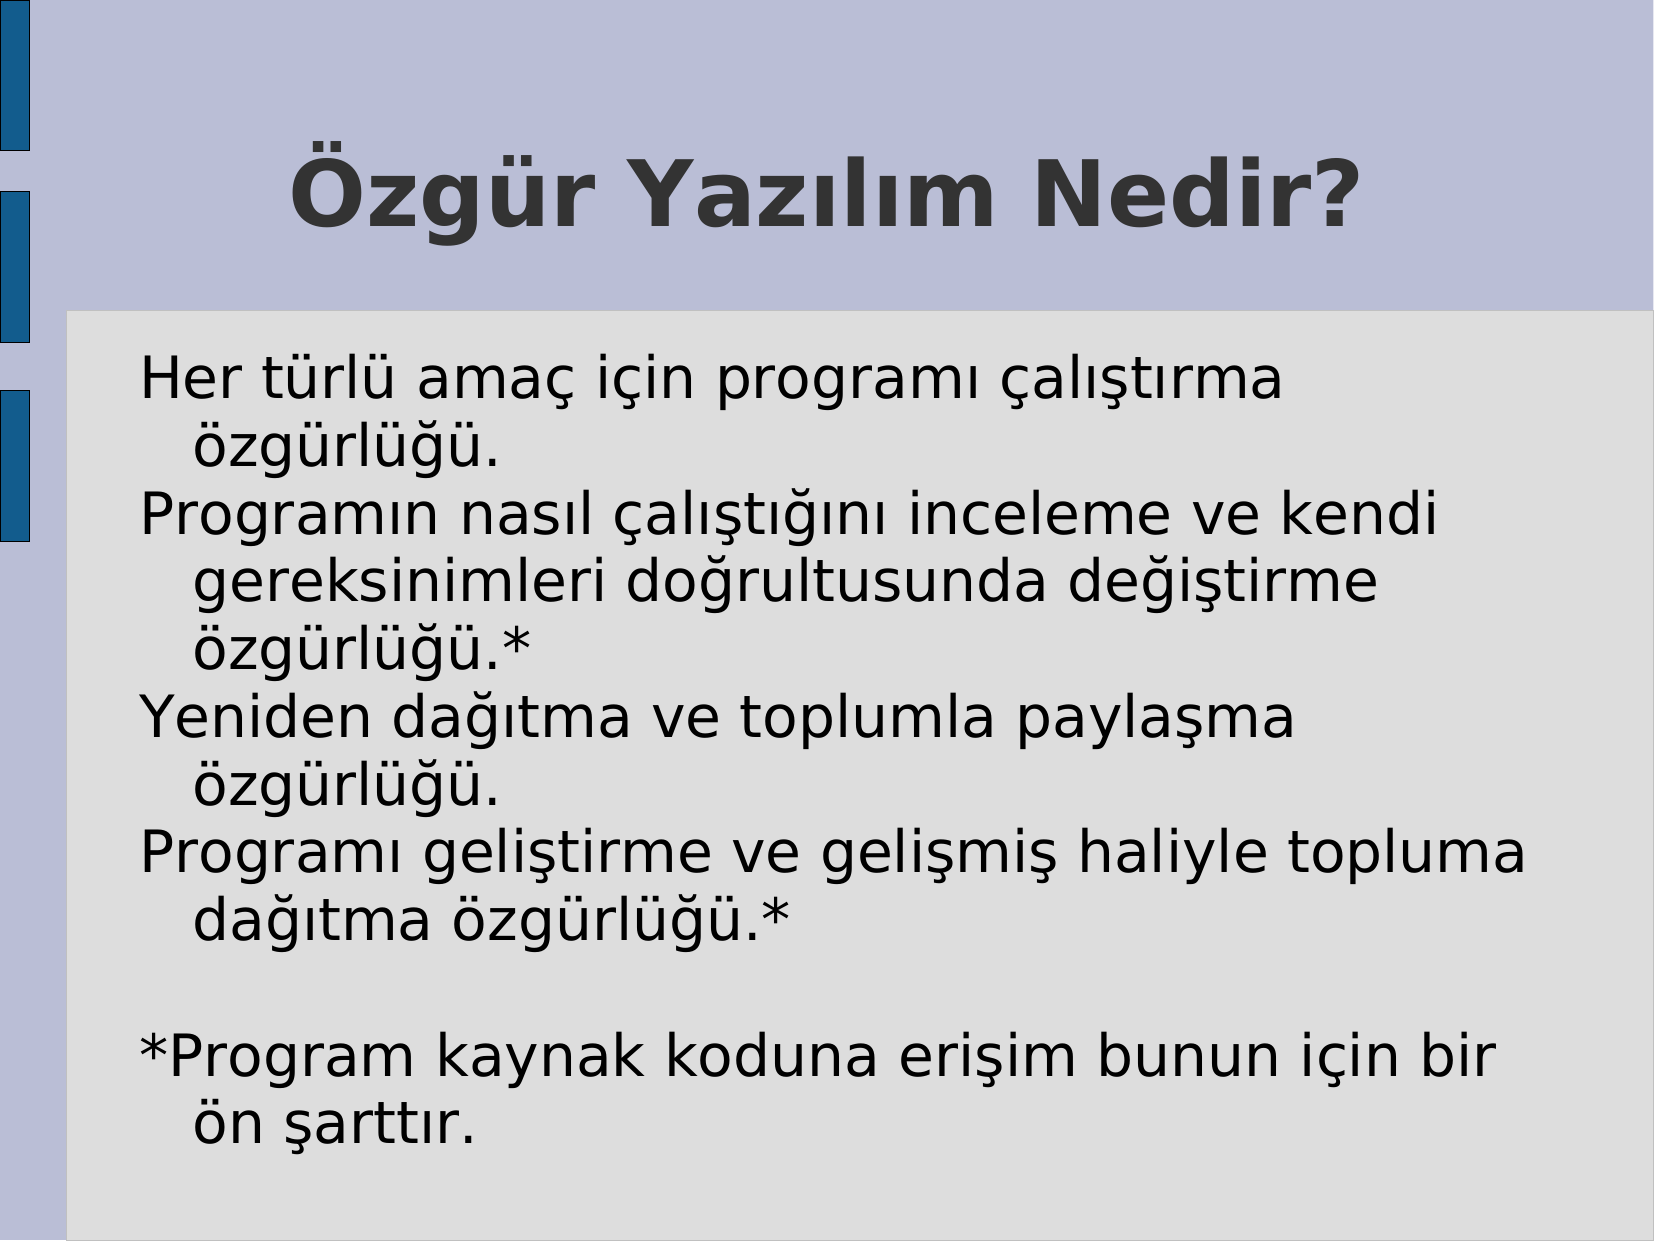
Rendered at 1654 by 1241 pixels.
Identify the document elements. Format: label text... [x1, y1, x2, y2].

title Özgür Yazılım Nedir? [121, 91, 1534, 299]
list Her türlü amaç için programı çalıştırma özgürlüğü. Programın nasıl çalıştığını inceleme ve kendi gereksinimleri doğrultusunda değiştirme özgürlüğü.* Yeniden dağıtma ve toplumla paylaşma özgürlüğü. Programı geliştirme ve gelişmiş haliyle topluma dağıtma özgürlüğü.* *Program kaynak koduna erişim bunun için bir ön şarttır. [121, 344, 1534, 1158]
